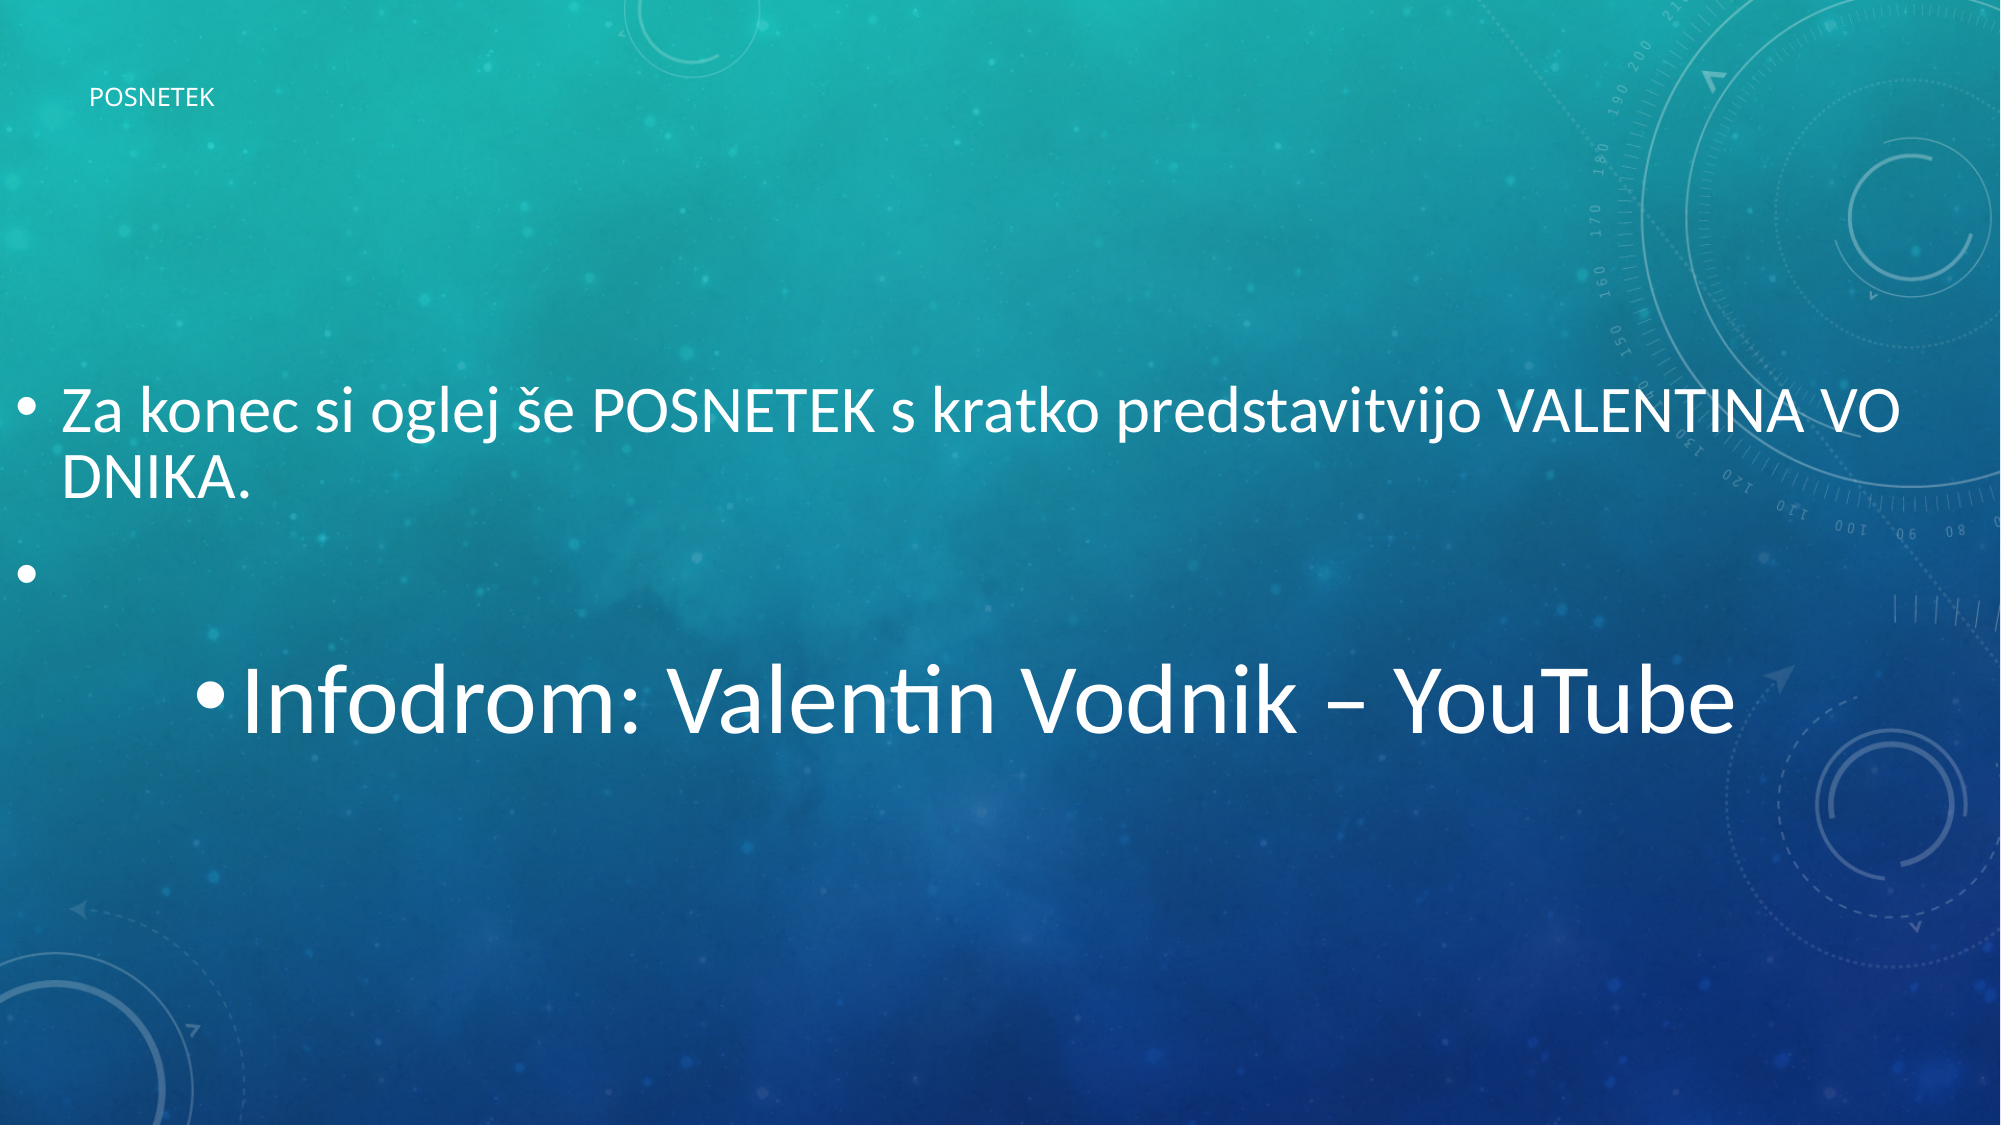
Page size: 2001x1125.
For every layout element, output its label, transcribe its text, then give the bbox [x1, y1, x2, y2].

title POSNETEK [73, 73, 1690, 119]
list Za konec si oglej še POSNETEK s kratko predstavitvijo VALENTINA VODNIKA. Infodrom: Valentin Vodnik – YouTube [0, 119, 1955, 933]
